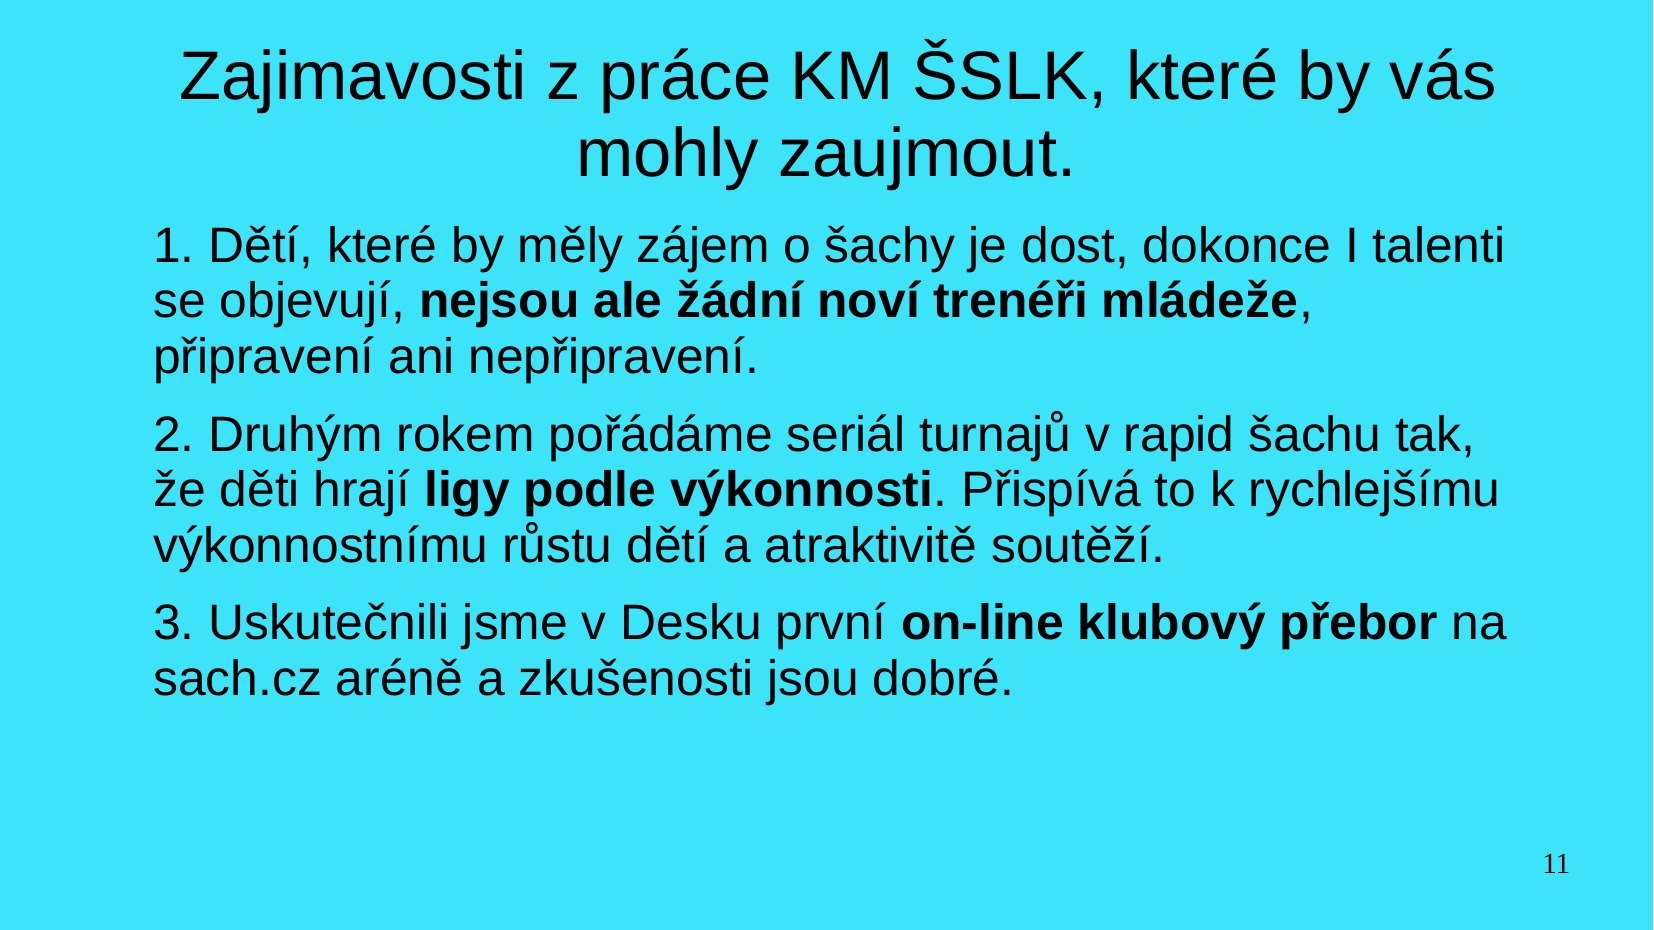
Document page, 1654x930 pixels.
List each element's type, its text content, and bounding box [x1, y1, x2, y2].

title Zajimavosti z práce KM ŠSLK, které by vás mohly zaujmout. [82, 36, 1571, 193]
list 1. Dětí, které by měly zájem o šachy je dost, dokonce I talenti se objevují, nejsou ale žádní noví trenéři mládeže, připravení ani nepřipravení. 2. Druhým rokem pořádáme seriál turnajů v rapid šachu tak, že děti hrají ligy podle výkonnosti. Přispívá to k rychlejšímu výkonnostnímu růstu dětí a atraktivitě soutěží. 3. Uskutečnili jsme v Desku první on-line klubový přebor na sach.cz aréně a zkušenosti jsou dobré. [82, 217, 1538, 757]
